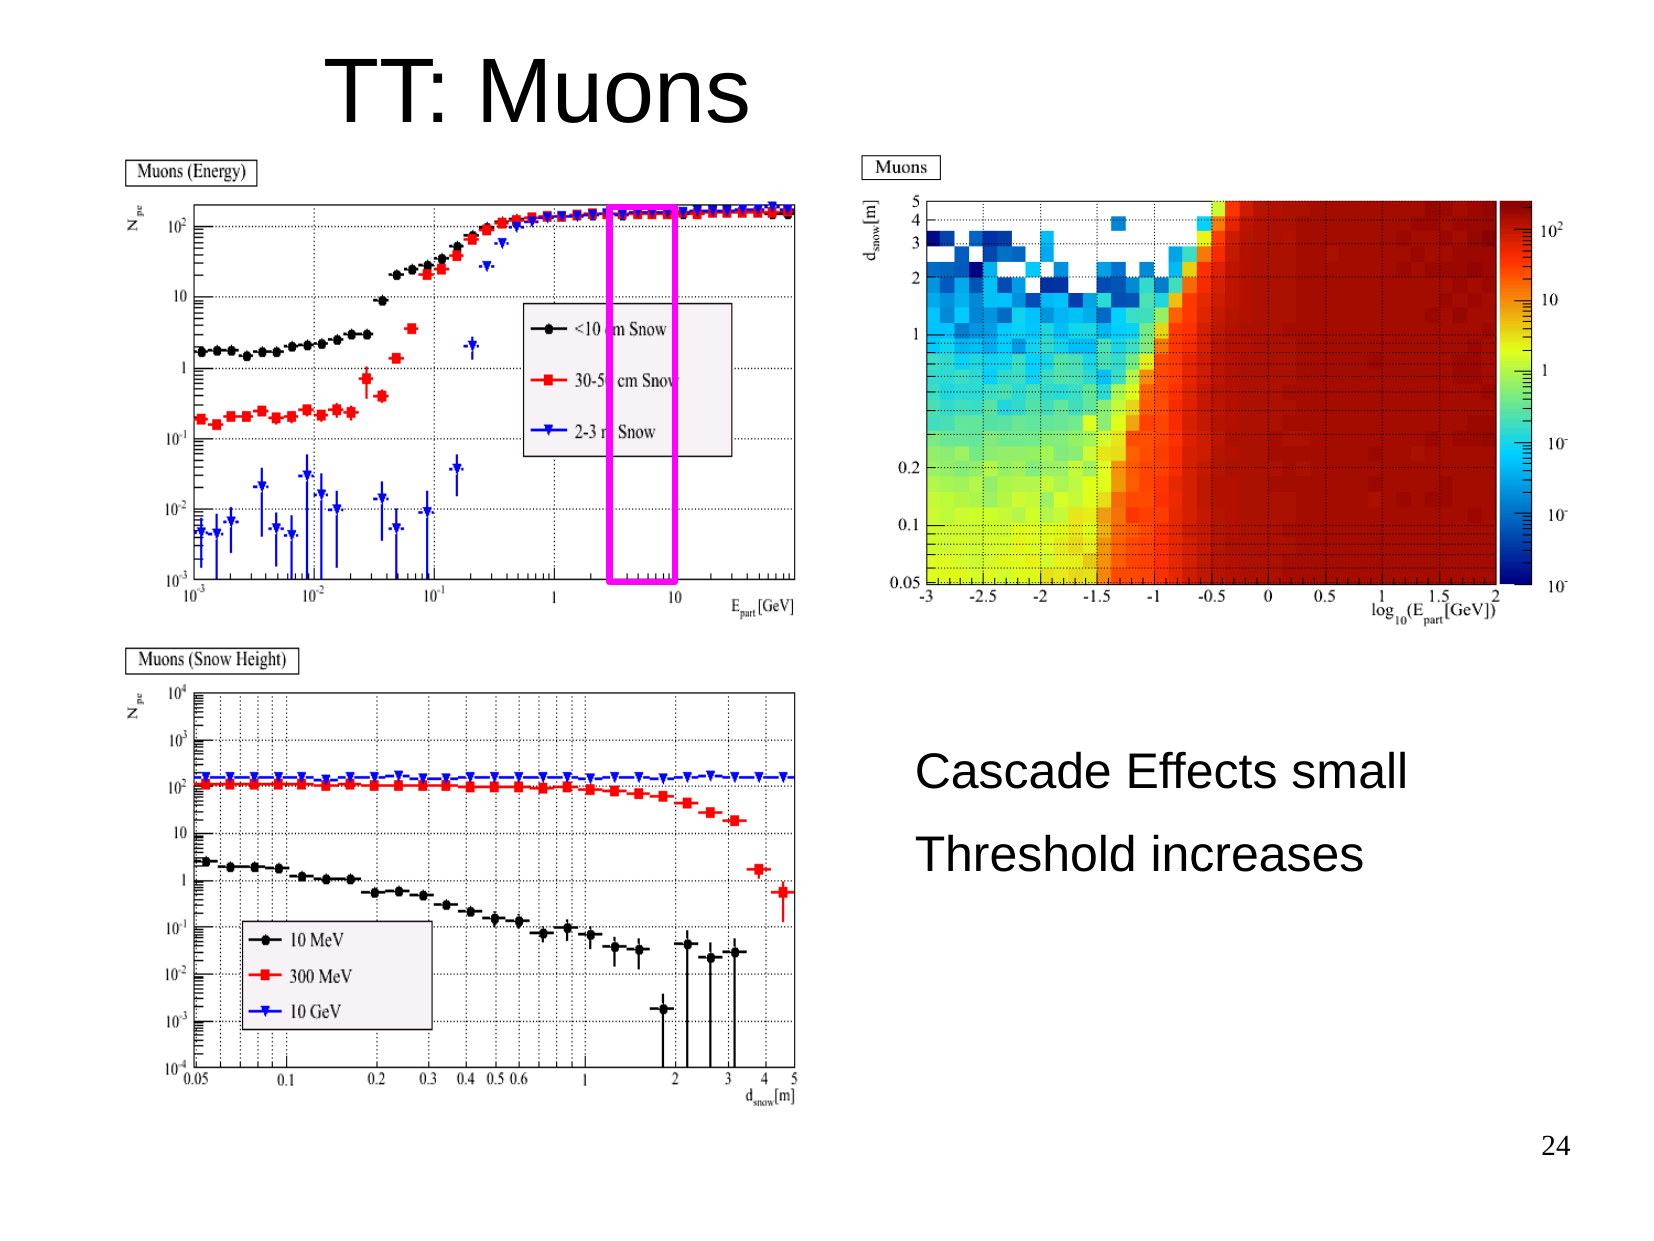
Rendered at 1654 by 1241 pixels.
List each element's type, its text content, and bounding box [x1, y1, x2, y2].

picture [112, 149, 1576, 1126]
text_box TT: Muons [308, 32, 767, 151]
text_box Cascade Effects small Threshold increases [900, 707, 1424, 862]
